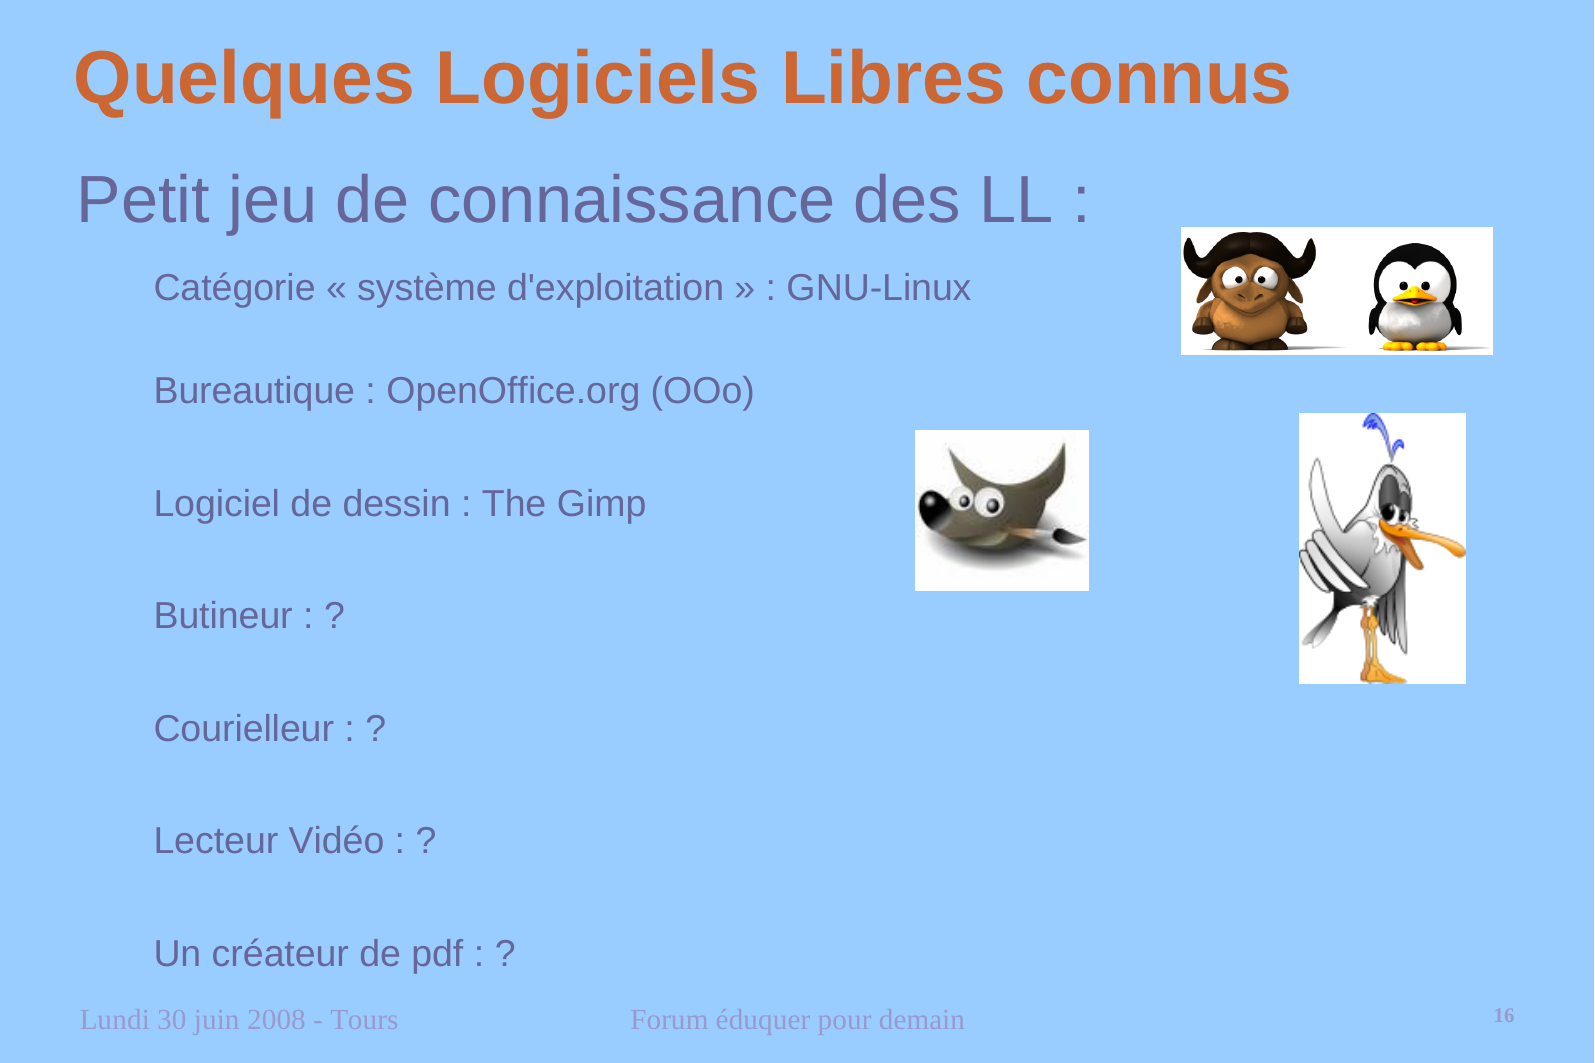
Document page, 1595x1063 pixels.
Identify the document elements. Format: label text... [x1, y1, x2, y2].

title Quelques Logiciels Libres connus [74, 7, 1576, 148]
list Petit jeu de connaissance des LL : Catégorie « système d'exploitation » : GNU-Linux Bureautique : OpenOffice.org (OOo) Logiciel de dessin : The Gimp Butineur : ? Courielleur : ? Lecteur Vidéo : ? Un créateur de pdf : ? [59, 162, 1595, 975]
picture [1181, 227, 1493, 355]
